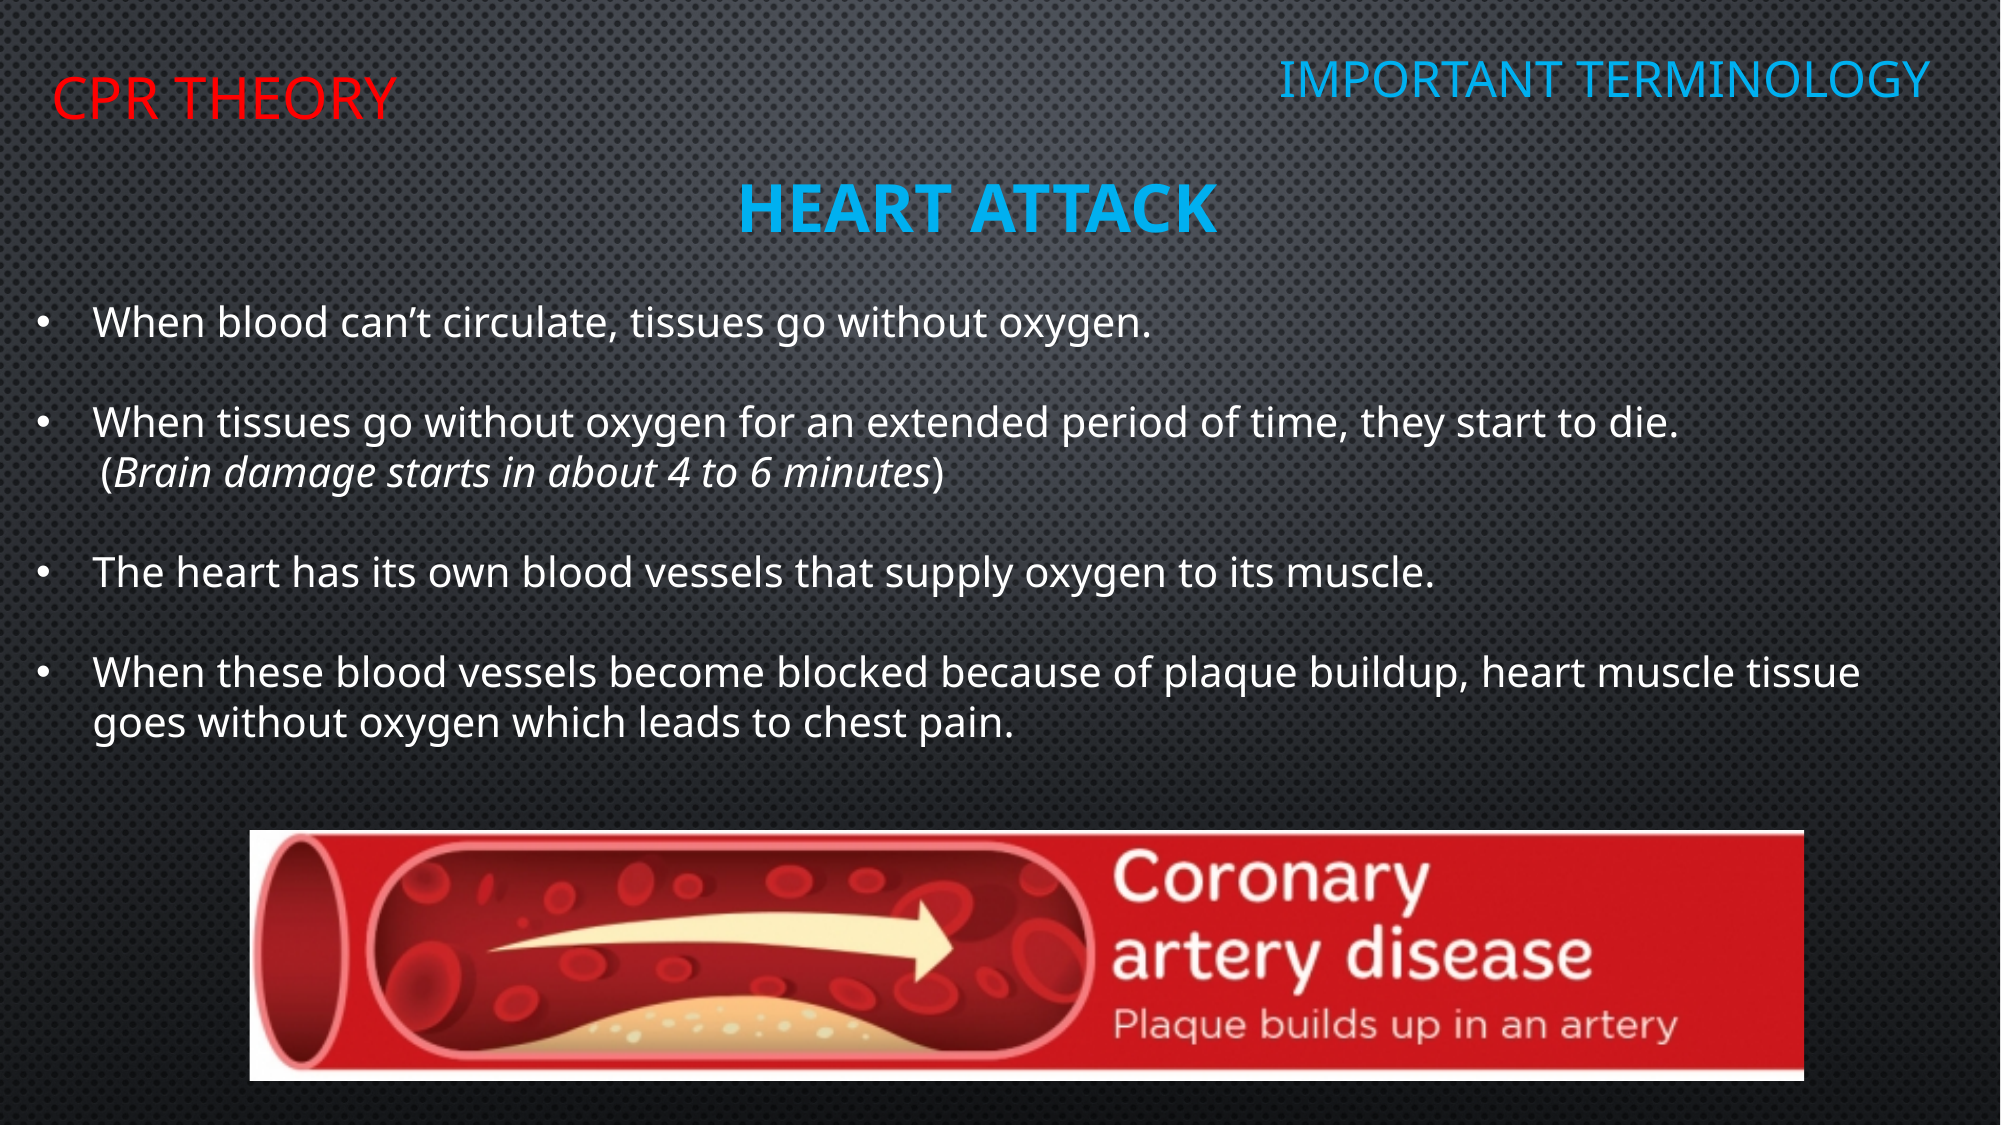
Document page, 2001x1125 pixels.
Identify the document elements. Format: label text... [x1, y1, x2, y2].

text_box HEART ATTACK When blood can’t circulate, tissues go without oxygen. When tissues go without oxygen for an extended period of time, they start to die. (Brain damage starts in about 4 to 6 minutes) The heart has its own blood vessels that supply oxygen to its muscle. When these blood vessels become blocked because of plaque buildup, heart muscle tissue goes without oxygen which leads to chest pain. [21, 158, 1950, 804]
text_box IMPORTANT TERMINOLOGY [1264, 40, 2000, 116]
picture [0, 0, 2001, 1125]
text_box CPR Theory [36, 53, 435, 139]
